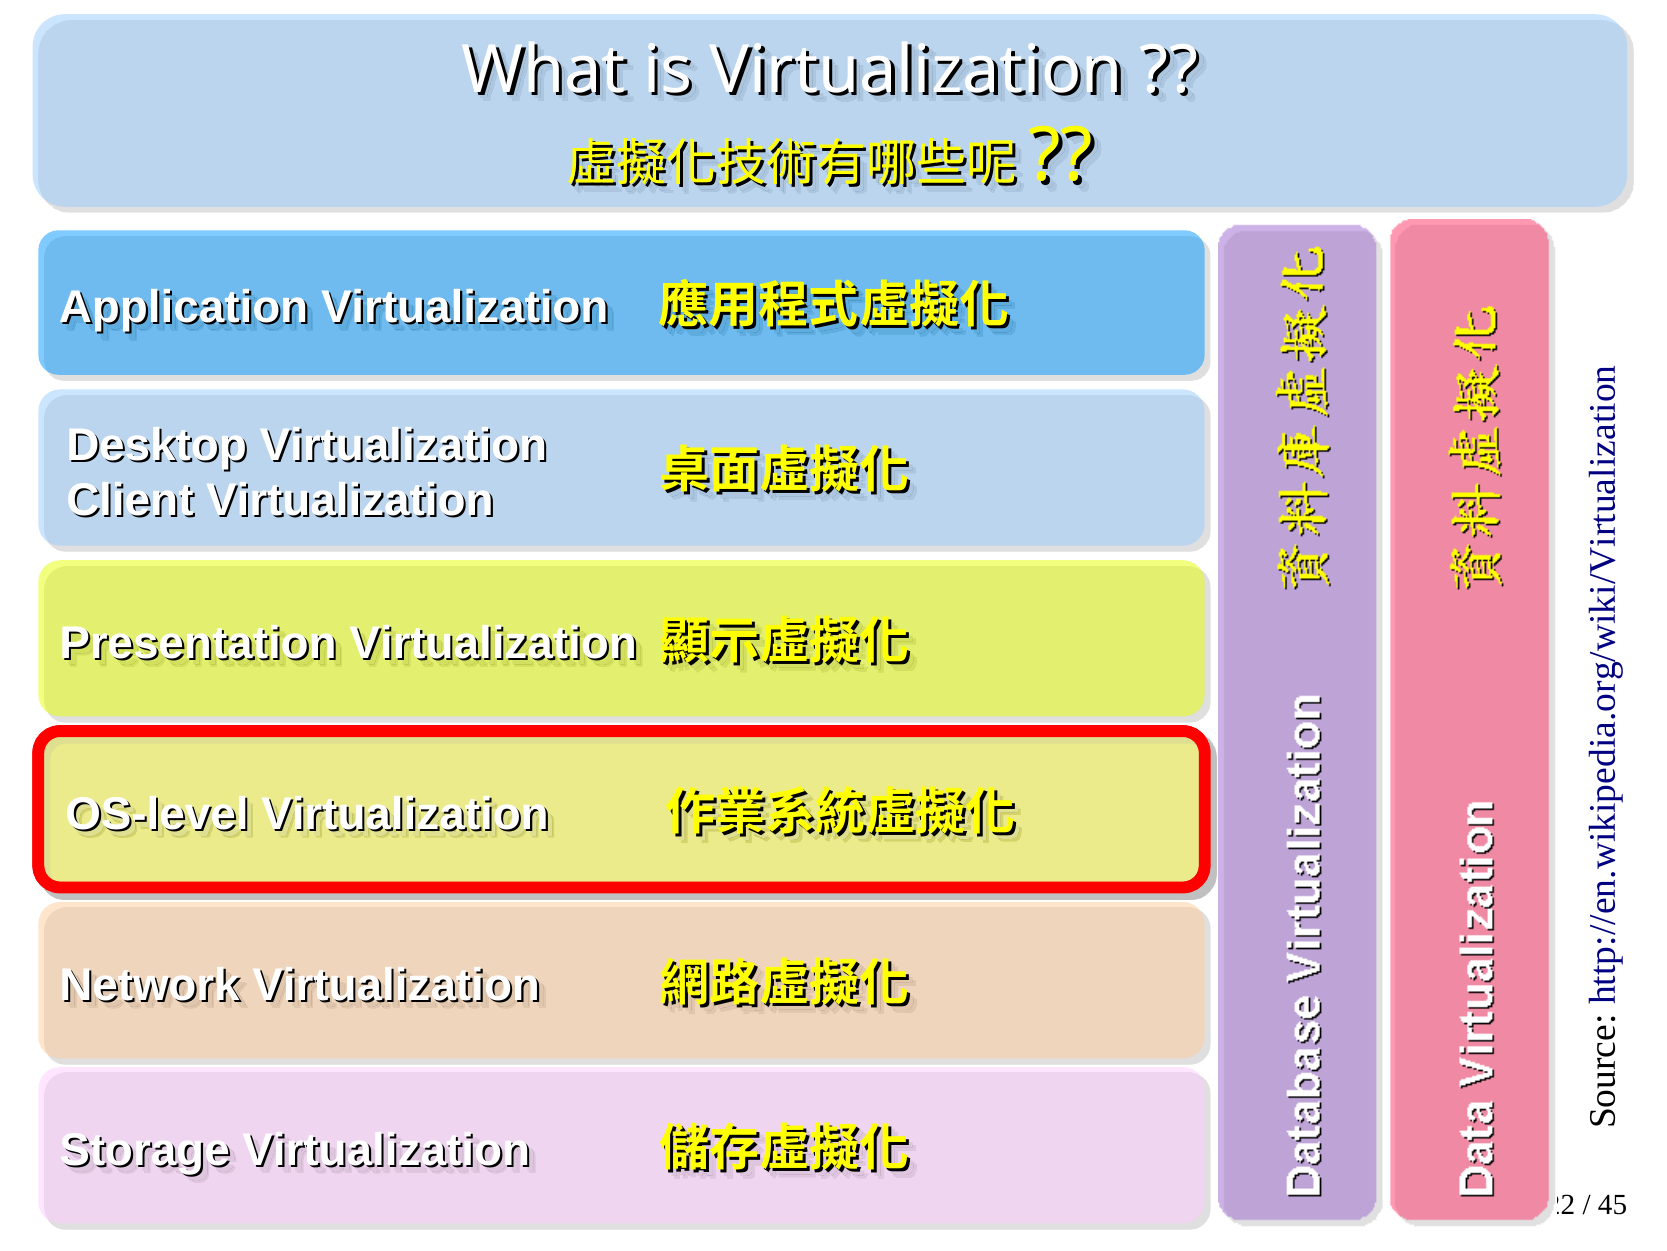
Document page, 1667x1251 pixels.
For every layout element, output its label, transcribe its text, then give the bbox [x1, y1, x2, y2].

text_box Network Virtualization 網路虛擬化 [38, 901, 1205, 1059]
text_box Presentation Virtualization 顯示虛擬化 [38, 560, 1205, 717]
text_box Desktop Virtualization Client Virtualization [51, 407, 563, 532]
text_box Source: http://en.wikipedia.org/wiki/Virtualization [1570, 330, 1646, 1144]
text_box Storage Virtualization 儲存虛擬化 [38, 1067, 1205, 1224]
picture [1218, 219, 1557, 1228]
text_box What is Virtualization ?? 虛擬化技術有哪些呢?? [32, 14, 1628, 207]
text_box OS-level Virtualization 作業系統虛擬化 [38, 731, 1205, 888]
text_box 桌面虛擬化 [38, 389, 1205, 546]
text_box Application Virtualization 應用程式虛擬化 [38, 230, 1205, 375]
